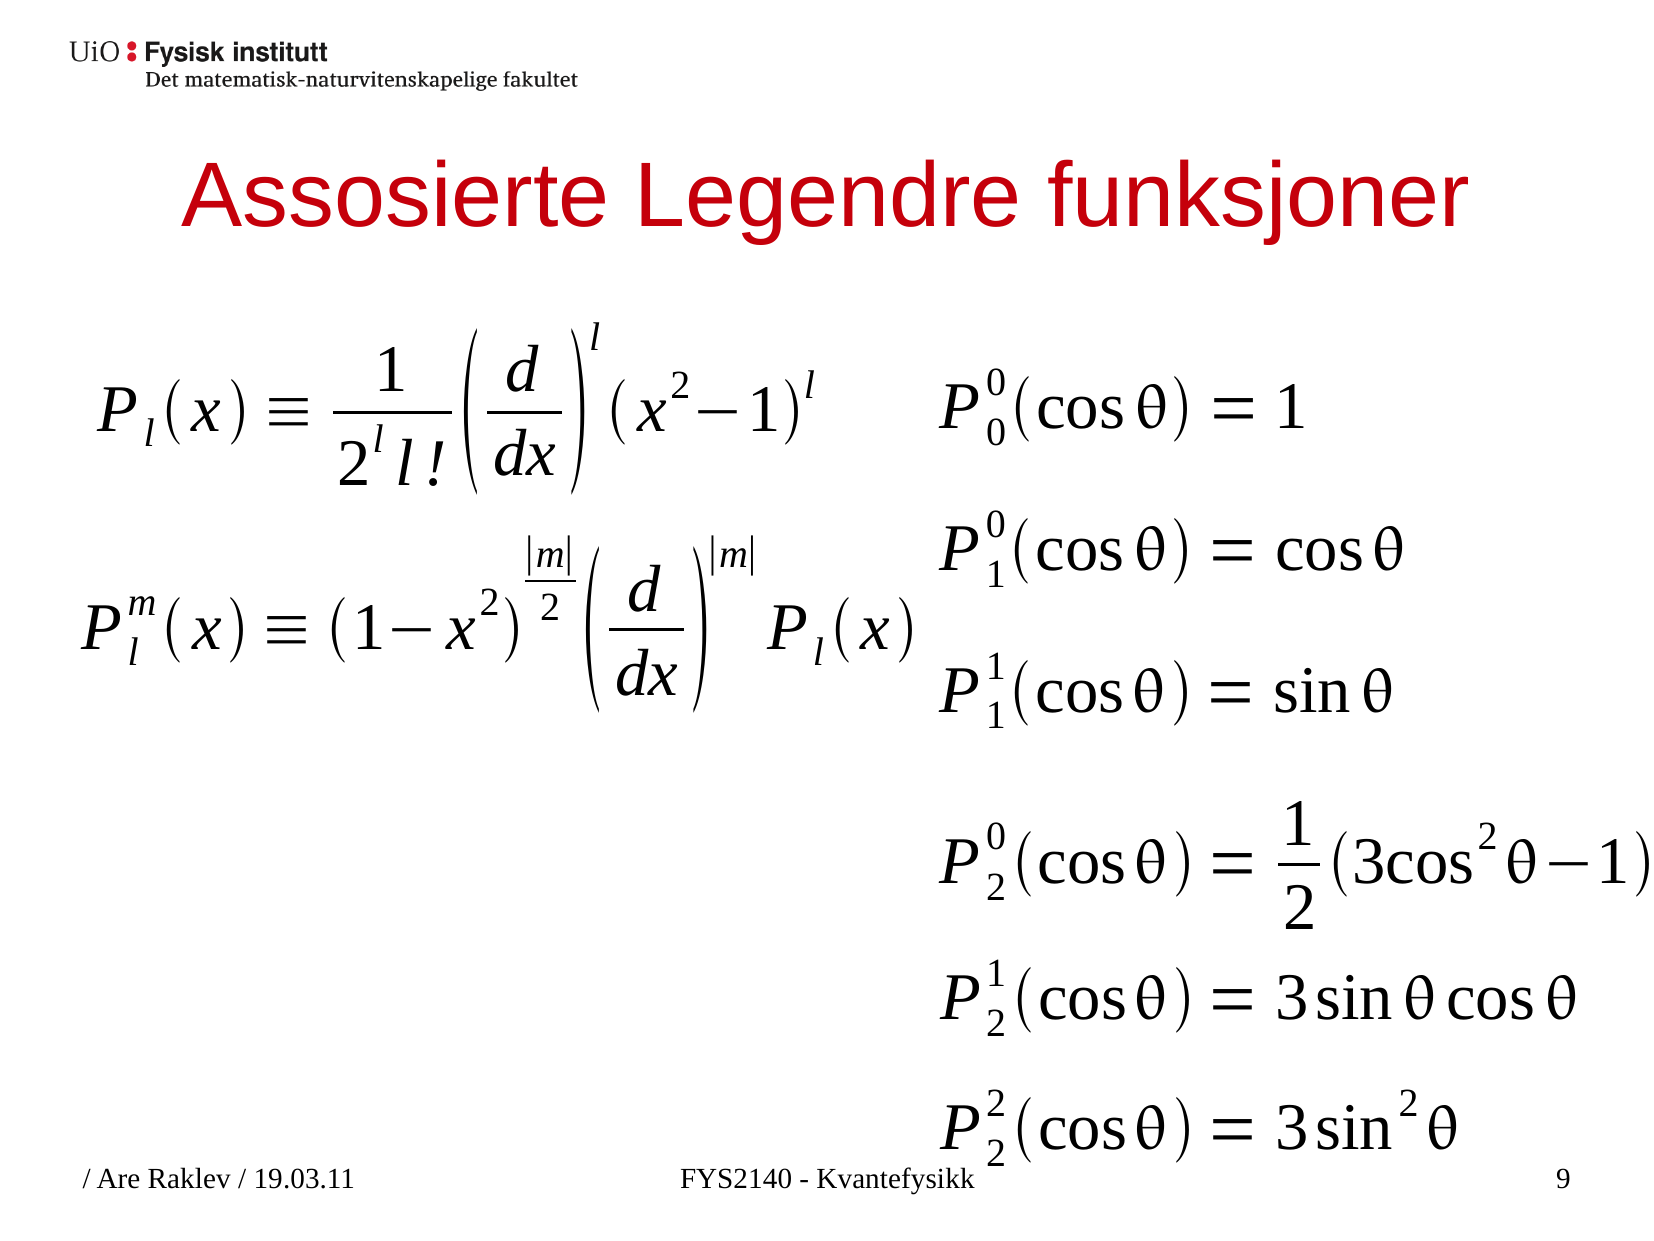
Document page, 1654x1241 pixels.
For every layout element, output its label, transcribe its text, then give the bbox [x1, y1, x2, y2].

chart [929, 785, 1654, 944]
chart [929, 643, 1404, 738]
chart [929, 360, 1314, 454]
chart [71, 532, 924, 717]
title Assosierte Legendre funksjoner [82, 90, 1571, 298]
picture [68, 37, 581, 93]
chart [929, 1080, 1467, 1175]
chart [87, 314, 821, 501]
chart [929, 501, 1414, 596]
chart [929, 950, 1586, 1045]
